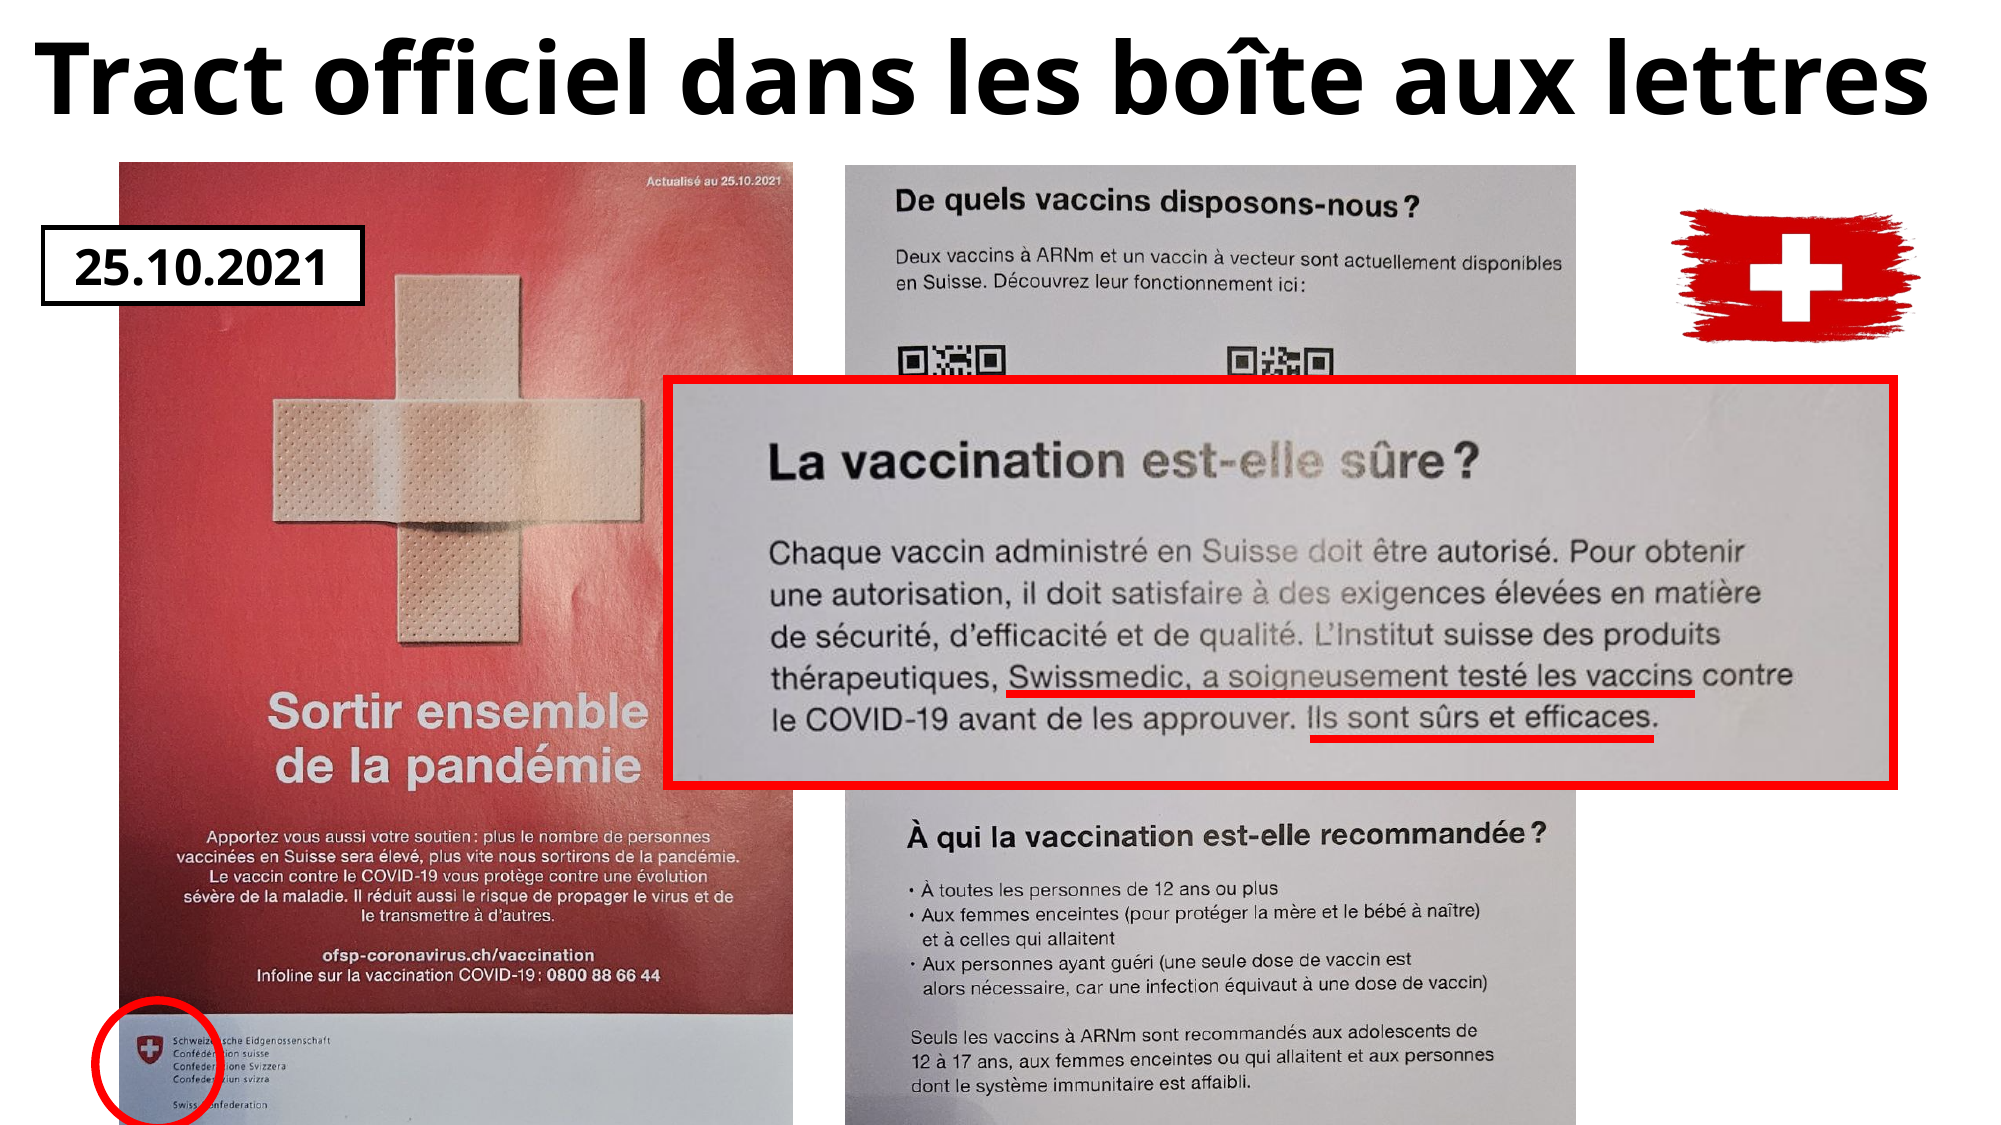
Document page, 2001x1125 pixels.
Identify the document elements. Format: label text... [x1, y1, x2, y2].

picture [845, 790, 1576, 1125]
picture [845, 165, 1576, 375]
picture [119, 1005, 216, 1124]
text_box 25.10.2021 [42, 227, 363, 304]
picture [672, 122, 1933, 782]
picture [119, 162, 793, 1125]
text_box Tract officiel dans les boîte aux lettres [18, 32, 2000, 148]
